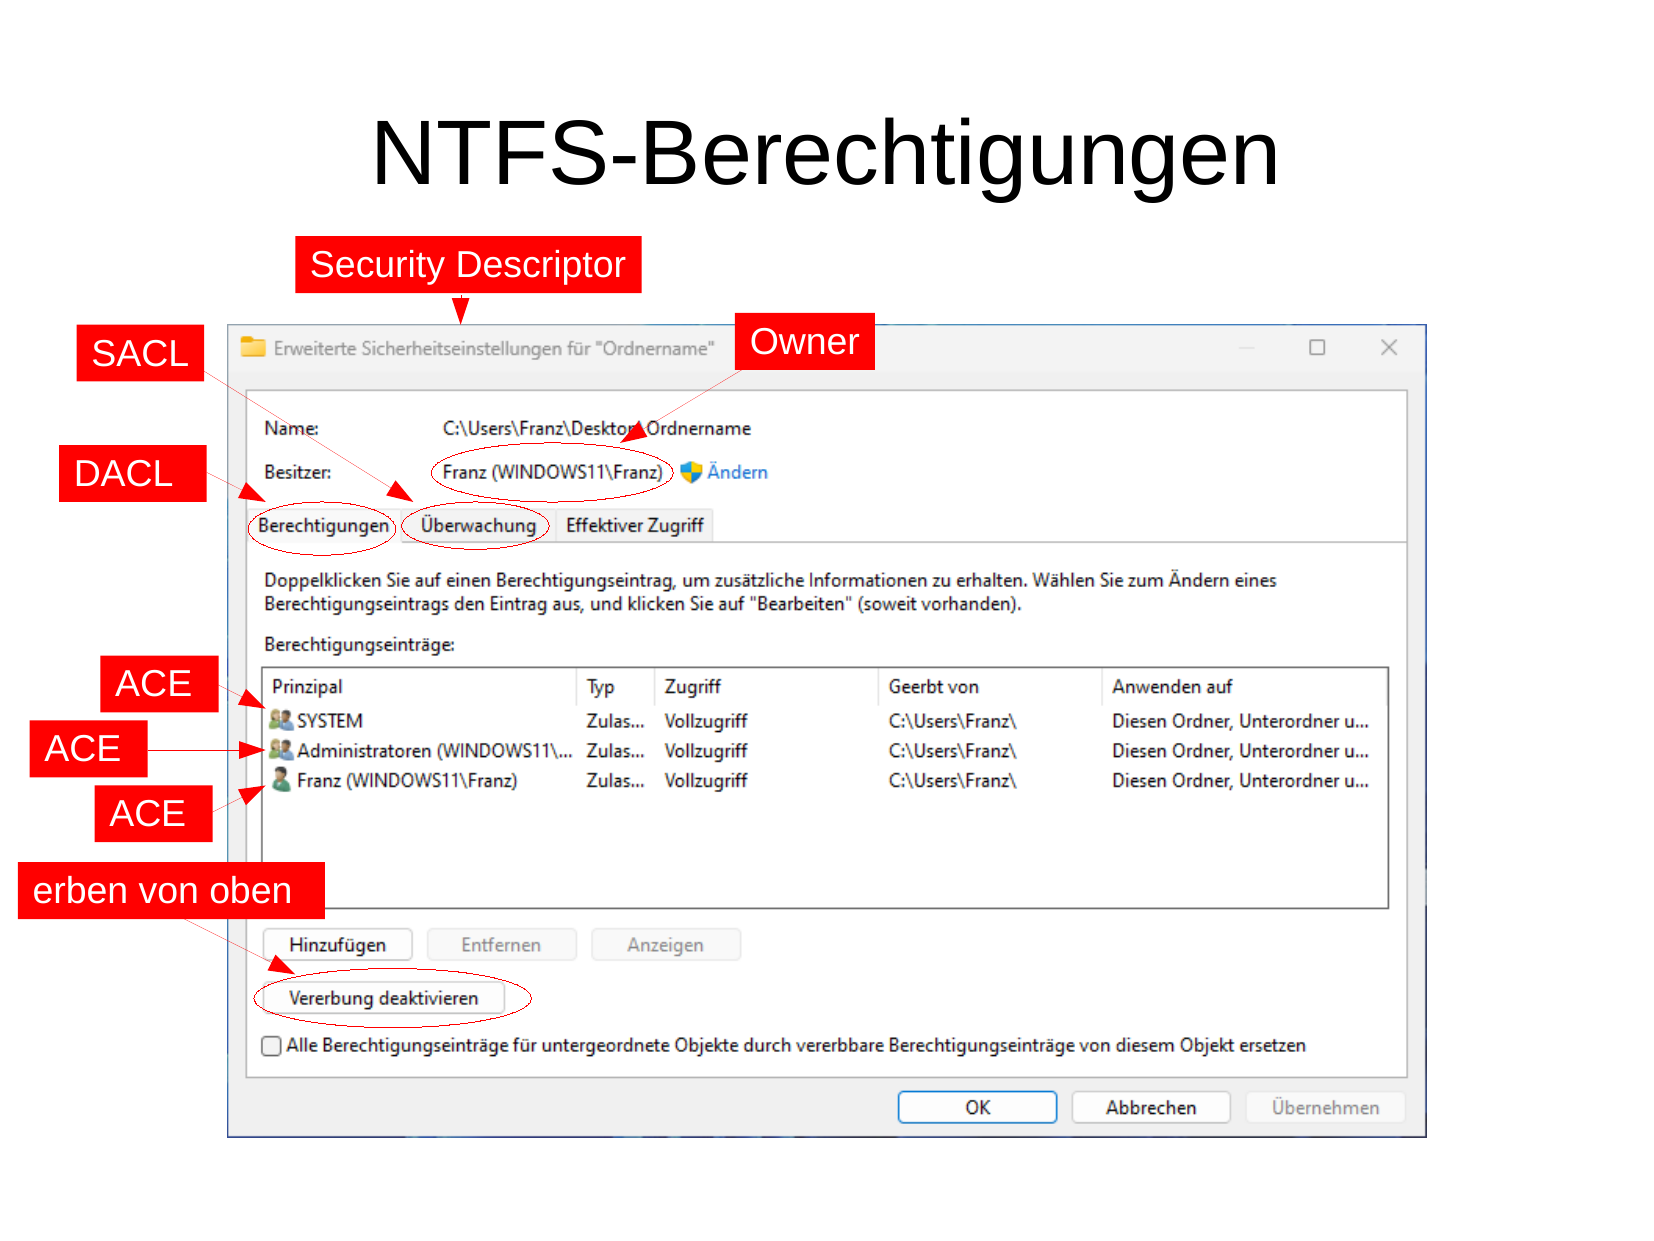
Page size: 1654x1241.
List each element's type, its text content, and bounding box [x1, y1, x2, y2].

text_box ACE [29, 720, 148, 778]
picture [227, 324, 1427, 1138]
title NTFS-Berechtigungen [82, 56, 1571, 250]
text_box DACL [59, 445, 207, 502]
text_box ACE [94, 785, 213, 843]
text_box erben von oben [17, 862, 325, 920]
text_box ACE [100, 655, 219, 713]
text_box Security Descriptor [295, 236, 642, 294]
text_box SACL [76, 324, 205, 382]
text_box Owner [734, 312, 875, 370]
